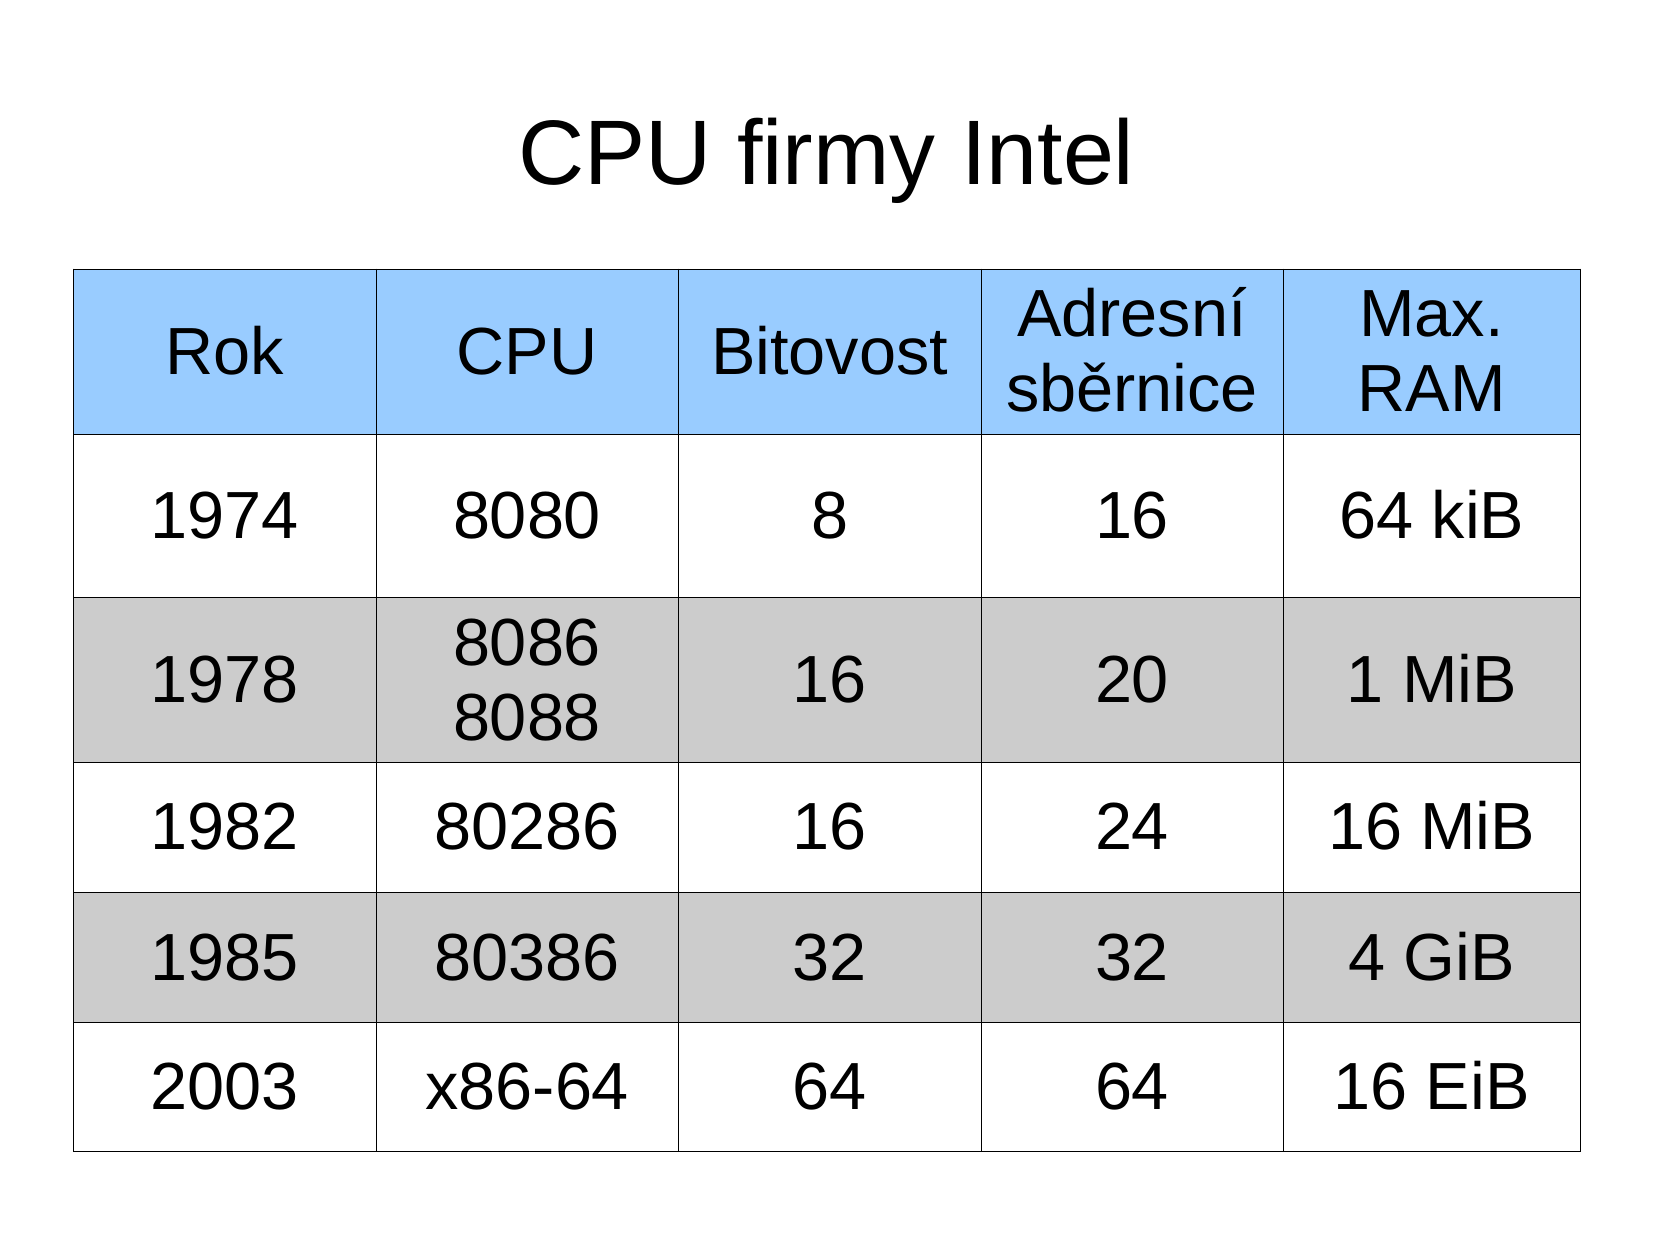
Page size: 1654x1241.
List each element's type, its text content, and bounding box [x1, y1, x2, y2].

table_cell 20 [982, 598, 1283, 762]
table_cell 1978 [74, 598, 376, 762]
table_cell 64 [679, 1023, 981, 1151]
table_cell 16 [982, 435, 1283, 597]
table_cell 32 [679, 893, 981, 1022]
table_cell 1982 [74, 763, 376, 892]
table_header Rok [74, 270, 376, 434]
table_cell 4 GiB [1284, 893, 1580, 1022]
table_cell 8 [679, 435, 981, 597]
table_cell 16 MiB [1284, 763, 1580, 892]
table_cell 1985 [74, 893, 376, 1022]
table_header Adresní sběrnice [982, 270, 1283, 434]
table_cell 8086 8088 [377, 598, 678, 762]
table_header Bitovost [679, 270, 981, 434]
table_cell 8080 [377, 435, 678, 597]
table_cell 64 [982, 1023, 1283, 1151]
table_header CPU [377, 270, 678, 434]
table_cell 16 EiB [1284, 1023, 1580, 1151]
table_cell 16 [679, 598, 981, 762]
table_cell 80286 [377, 763, 678, 892]
table_cell 2003 [74, 1023, 376, 1151]
table_cell 80386 [377, 893, 678, 1022]
table_cell 1974 [74, 435, 376, 597]
table_cell x86-64 [377, 1023, 678, 1151]
table_cell 16 [679, 763, 981, 892]
table_cell 24 [982, 763, 1283, 892]
table_cell 64 kiB [1284, 435, 1580, 597]
table_header Max. RAM [1284, 270, 1580, 434]
table_cell 1 MiB [1284, 598, 1580, 762]
title CPU firmy Intel [82, 56, 1571, 250]
table_cell 32 [982, 893, 1283, 1022]
